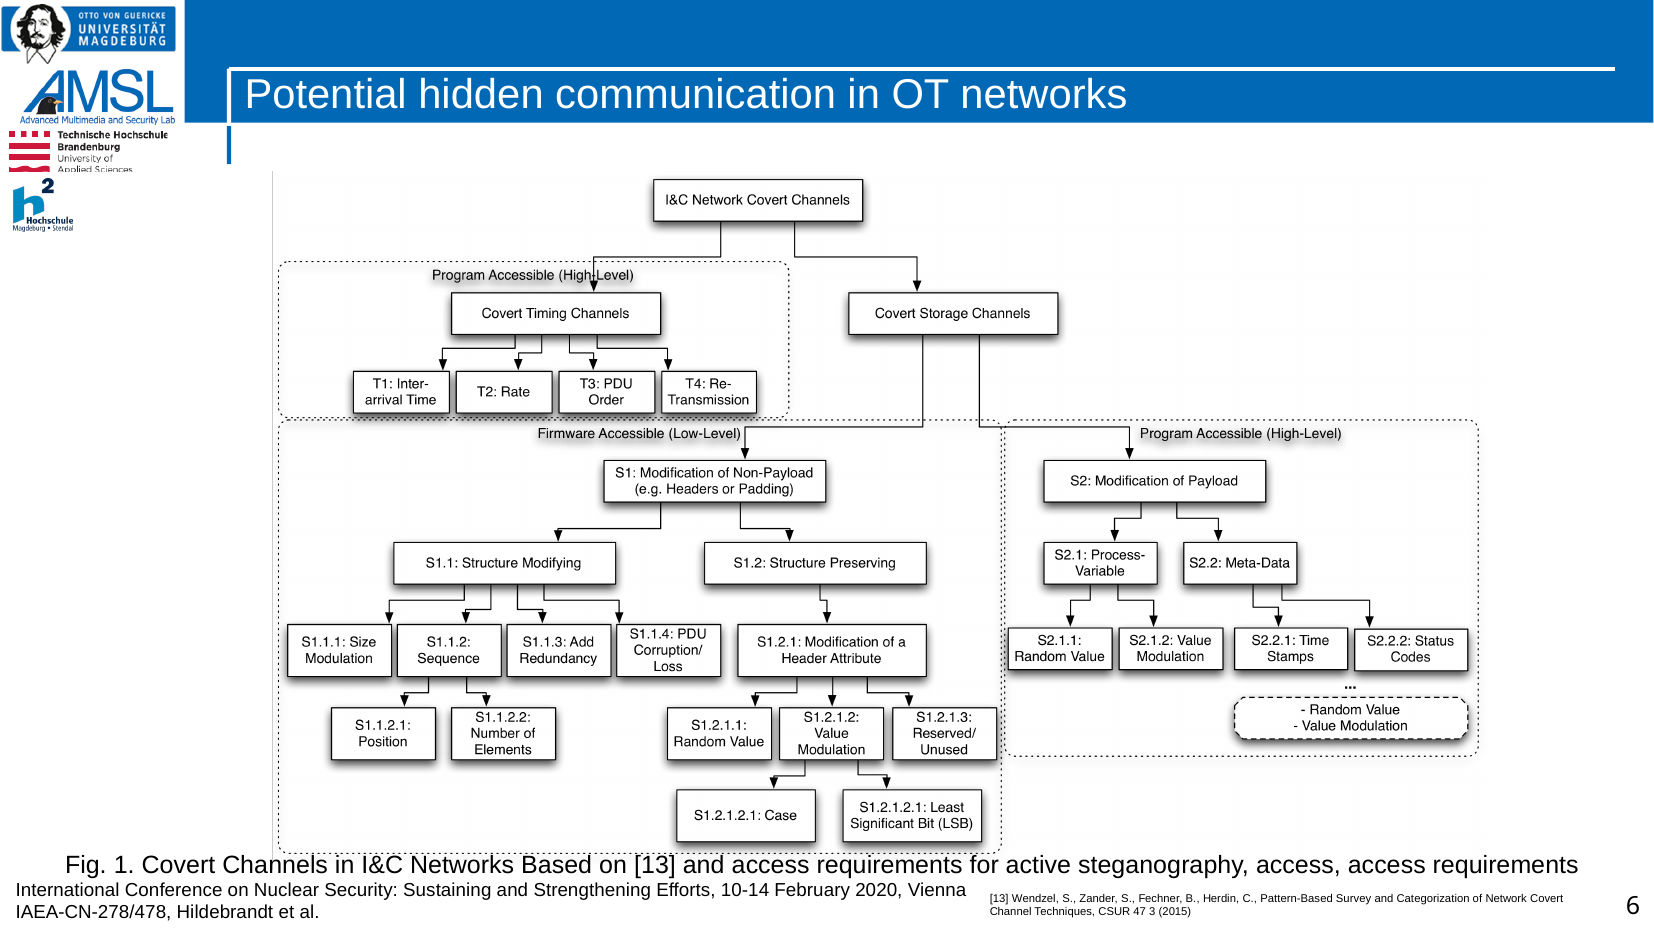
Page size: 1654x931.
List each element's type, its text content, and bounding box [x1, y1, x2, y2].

picture [0, 0, 176, 64]
picture [18, 68, 176, 127]
text_box [13] Wendzel, S., Zander, S., Fechner, B., Herdin, C., Pattern-Based Survey and Categorization of Network Covert Channel Techniques, CSUR 47 3 (2015) [975, 885, 1621, 926]
picture [265, 171, 1490, 843]
picture [13, 178, 73, 232]
title Potential hidden communication in OT networks [244, 67, 1621, 122]
text_box Fig. 1. Covert Channels in I&C Networks Based on [13] and access requirements for active steganography, access, access requirements [50, 843, 1654, 931]
